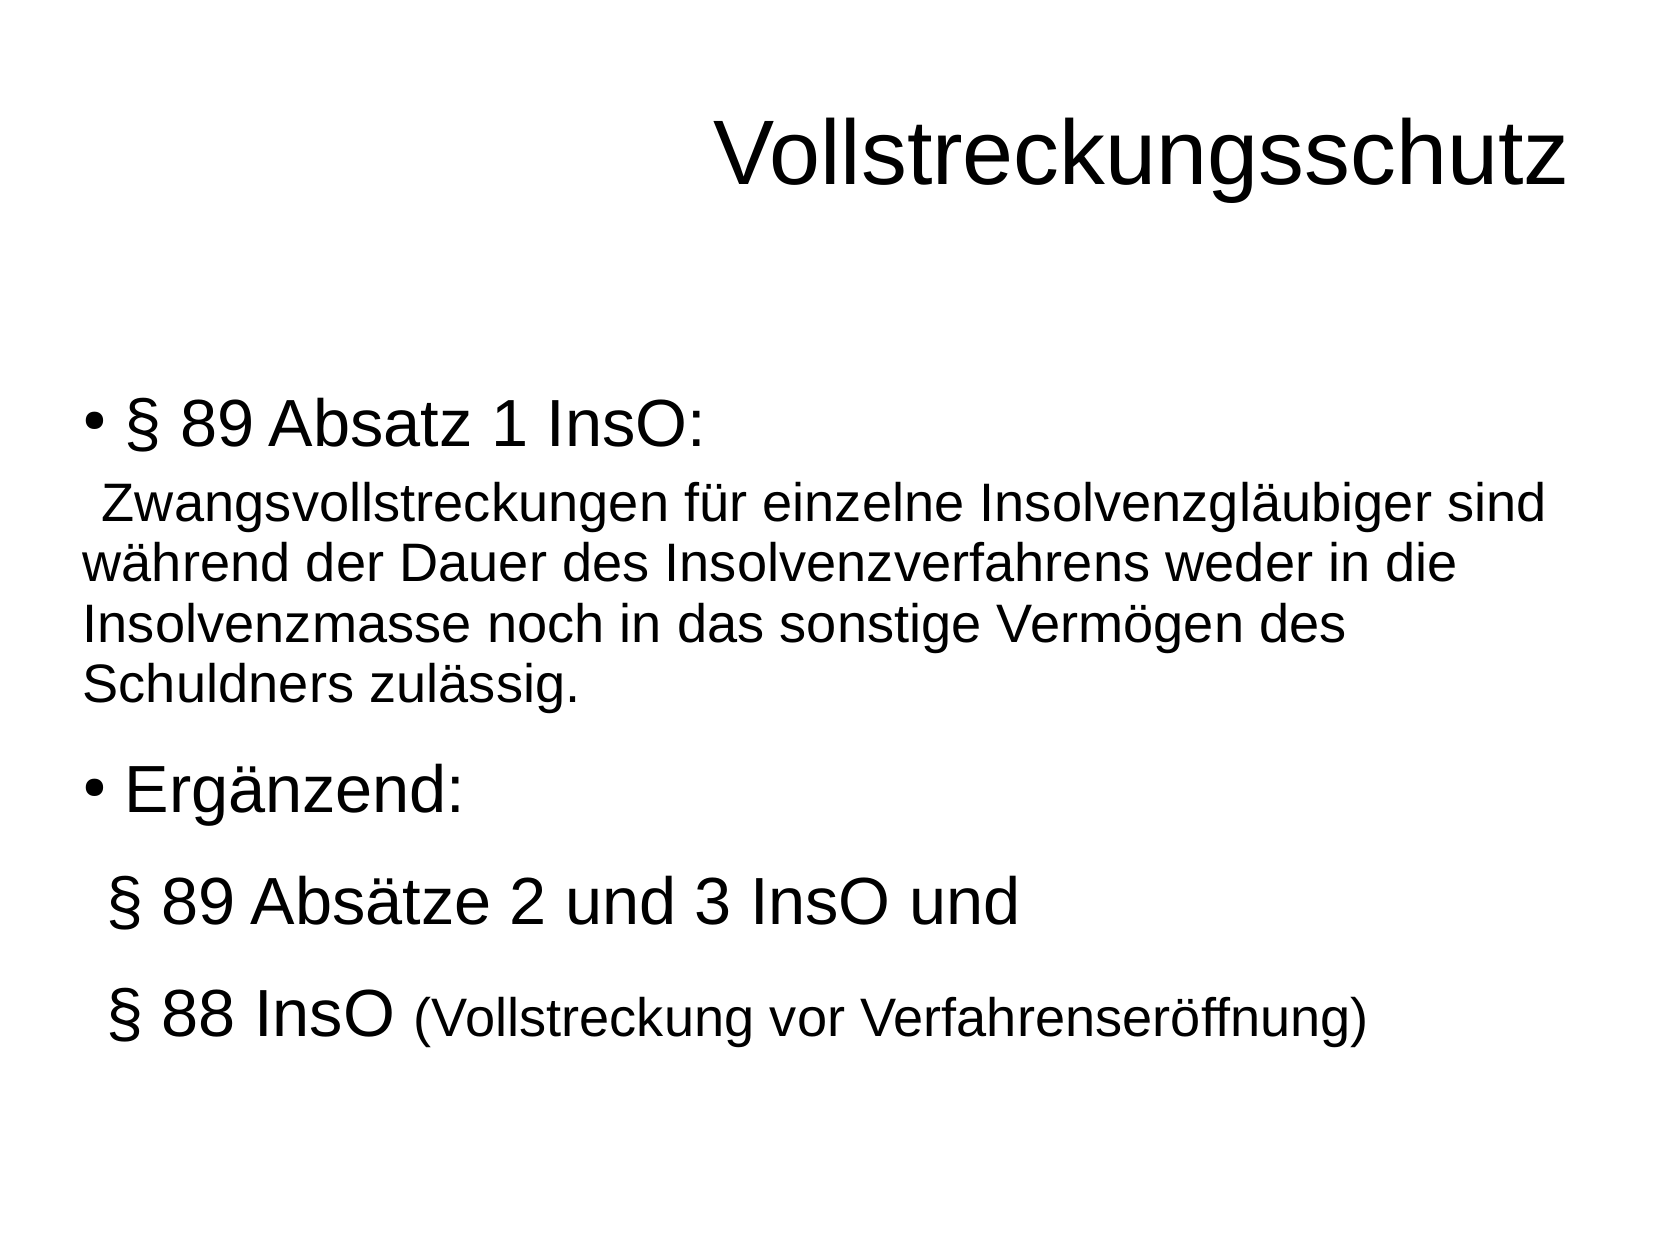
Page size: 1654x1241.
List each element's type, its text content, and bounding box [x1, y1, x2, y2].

subtitle § 89 Absatz 1 InsO: Zwangsvollstreckungen für einzelne Insolvenzgläubiger sind während der Dauer des Insolvenzverfahrens weder in die Insolvenzmasse noch in das sonstige Vermögen des Schuldners zulässig. Ergänzend: § 89 Absätze 2 und 3 InsO und § 88 InsO (Vollstreckung vor Verfahrenseröffnung) [82, 290, 1571, 1109]
title Vollstreckungsschutz [82, 49, 1571, 257]
